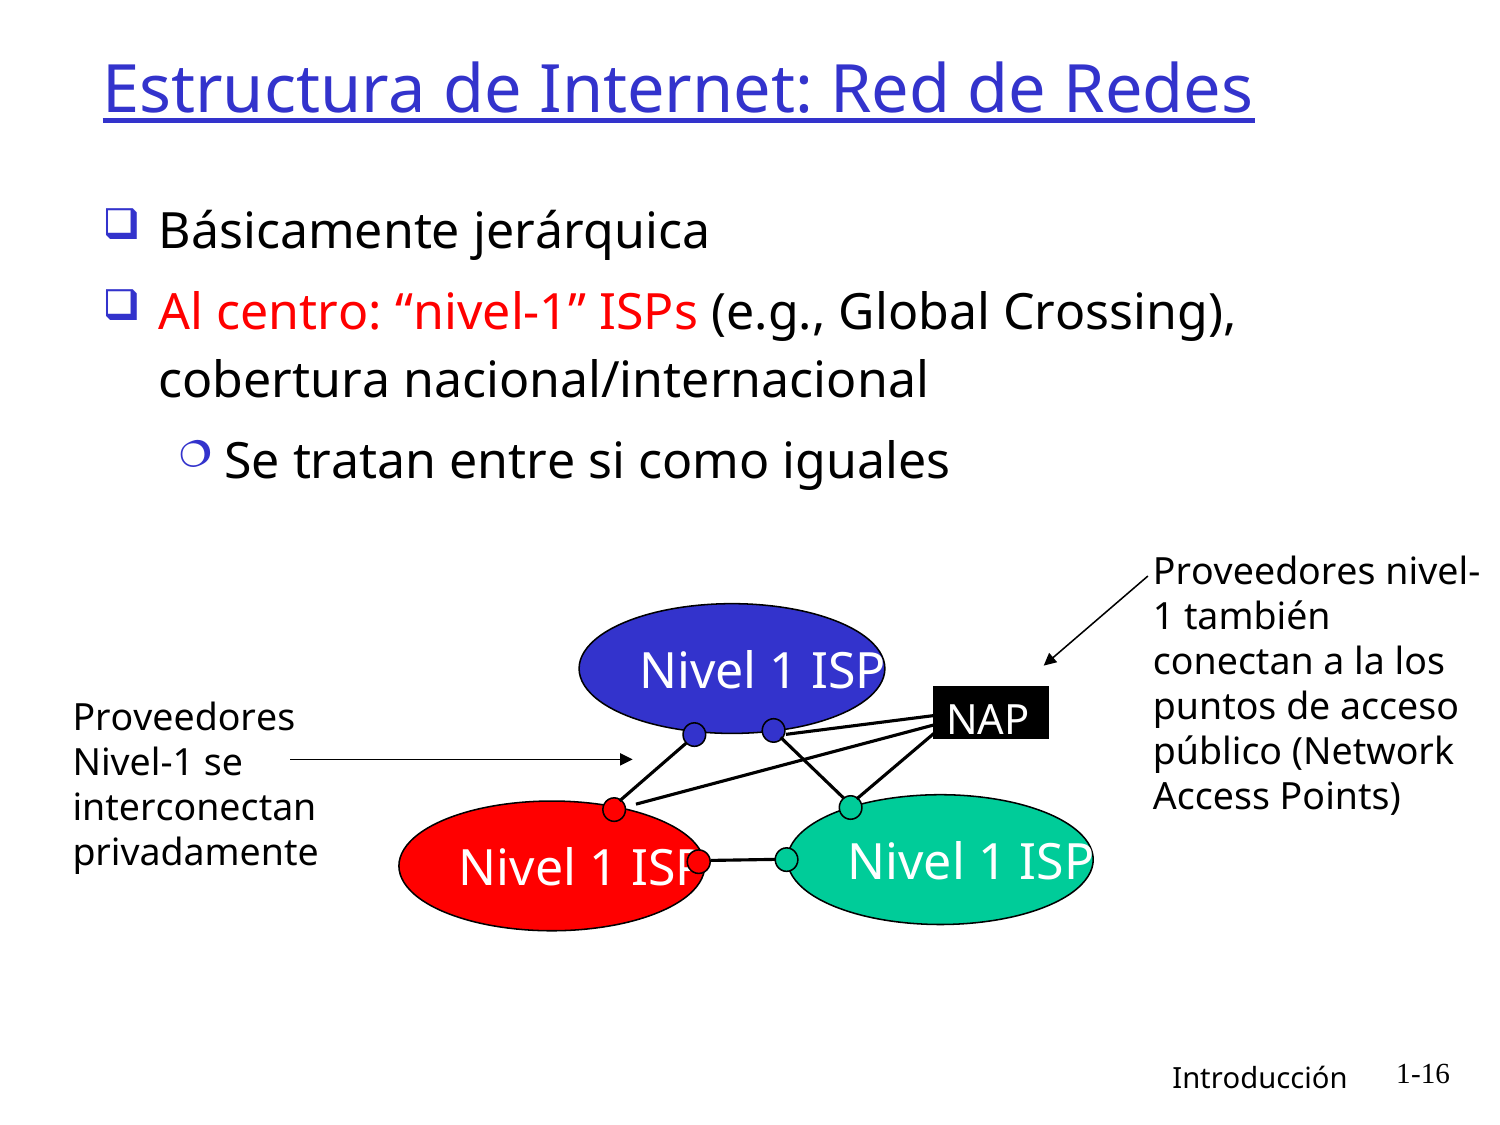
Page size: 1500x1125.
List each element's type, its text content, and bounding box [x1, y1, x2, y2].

text_box Nivel 1 ISP [789, 794, 1094, 925]
text_box Proveedores nivel-1 también conectan a la los puntos de acceso público (Network Access Points) [1138, 538, 1500, 825]
list Básicamente jerárquica Al centro: “nivel-1” ISPs (e.g., Global Crossing), cobertura nacional/internacional Se tratan entre si como iguales [87, 187, 1463, 1021]
text_box [1045, 686, 1049, 738]
text_box Nivel 1 ISP [398, 801, 704, 931]
text_box [762, 718, 785, 743]
text_box [683, 722, 706, 747]
text_box NAP [931, 685, 1045, 751]
title Estructura de Internet: Red de Redes [87, 16, 1463, 158]
text_box [602, 797, 626, 822]
text_box Proveedores Nivel-1 se interconectan privadamente [57, 685, 356, 881]
text_box Nivel 1 ISP [579, 603, 885, 734]
text_box [687, 849, 711, 874]
